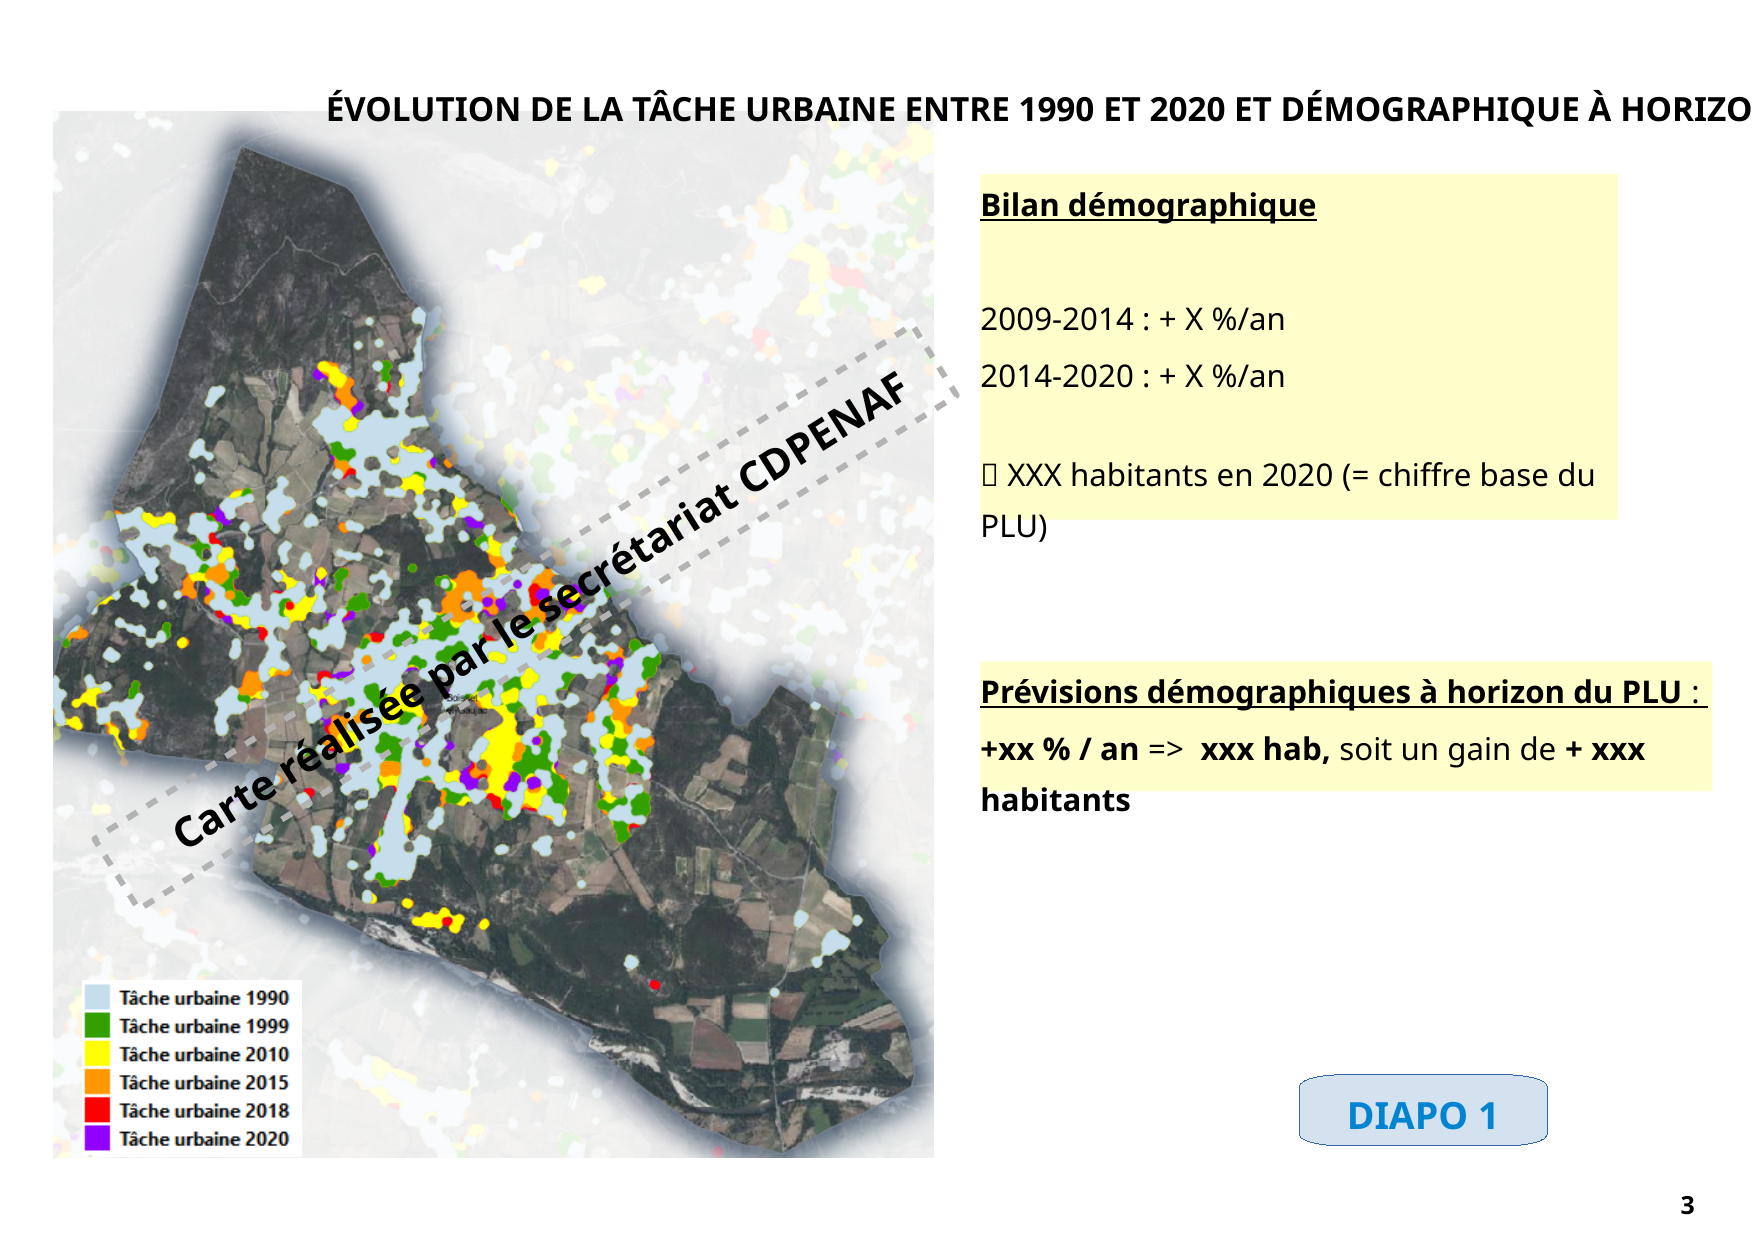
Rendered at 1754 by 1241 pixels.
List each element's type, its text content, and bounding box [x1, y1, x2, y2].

picture [53, 111, 934, 1158]
text_box 4 [1392, 1181, 1695, 1232]
text_box Bilan démographique 2009-2014 : + X %/an 2014-2020 : + X %/an  XXX habitants en 2020 (= chiffre base du PLU) [980, 174, 1619, 520]
text_box évolution de la tâche urbaine entre 1990 et 2020 et démographique à horizon PLU [281, 70, 1666, 175]
text_box Prévisions démographiques à horizon du PLU : +xx % / an => xxx hab, soit un gain de + xxx habitants [980, 661, 1713, 792]
text_box Carte réalisée par le secrétariat CDPENAF [94, 324, 957, 910]
text_box DIAPO 1 [1299, 1074, 1548, 1146]
